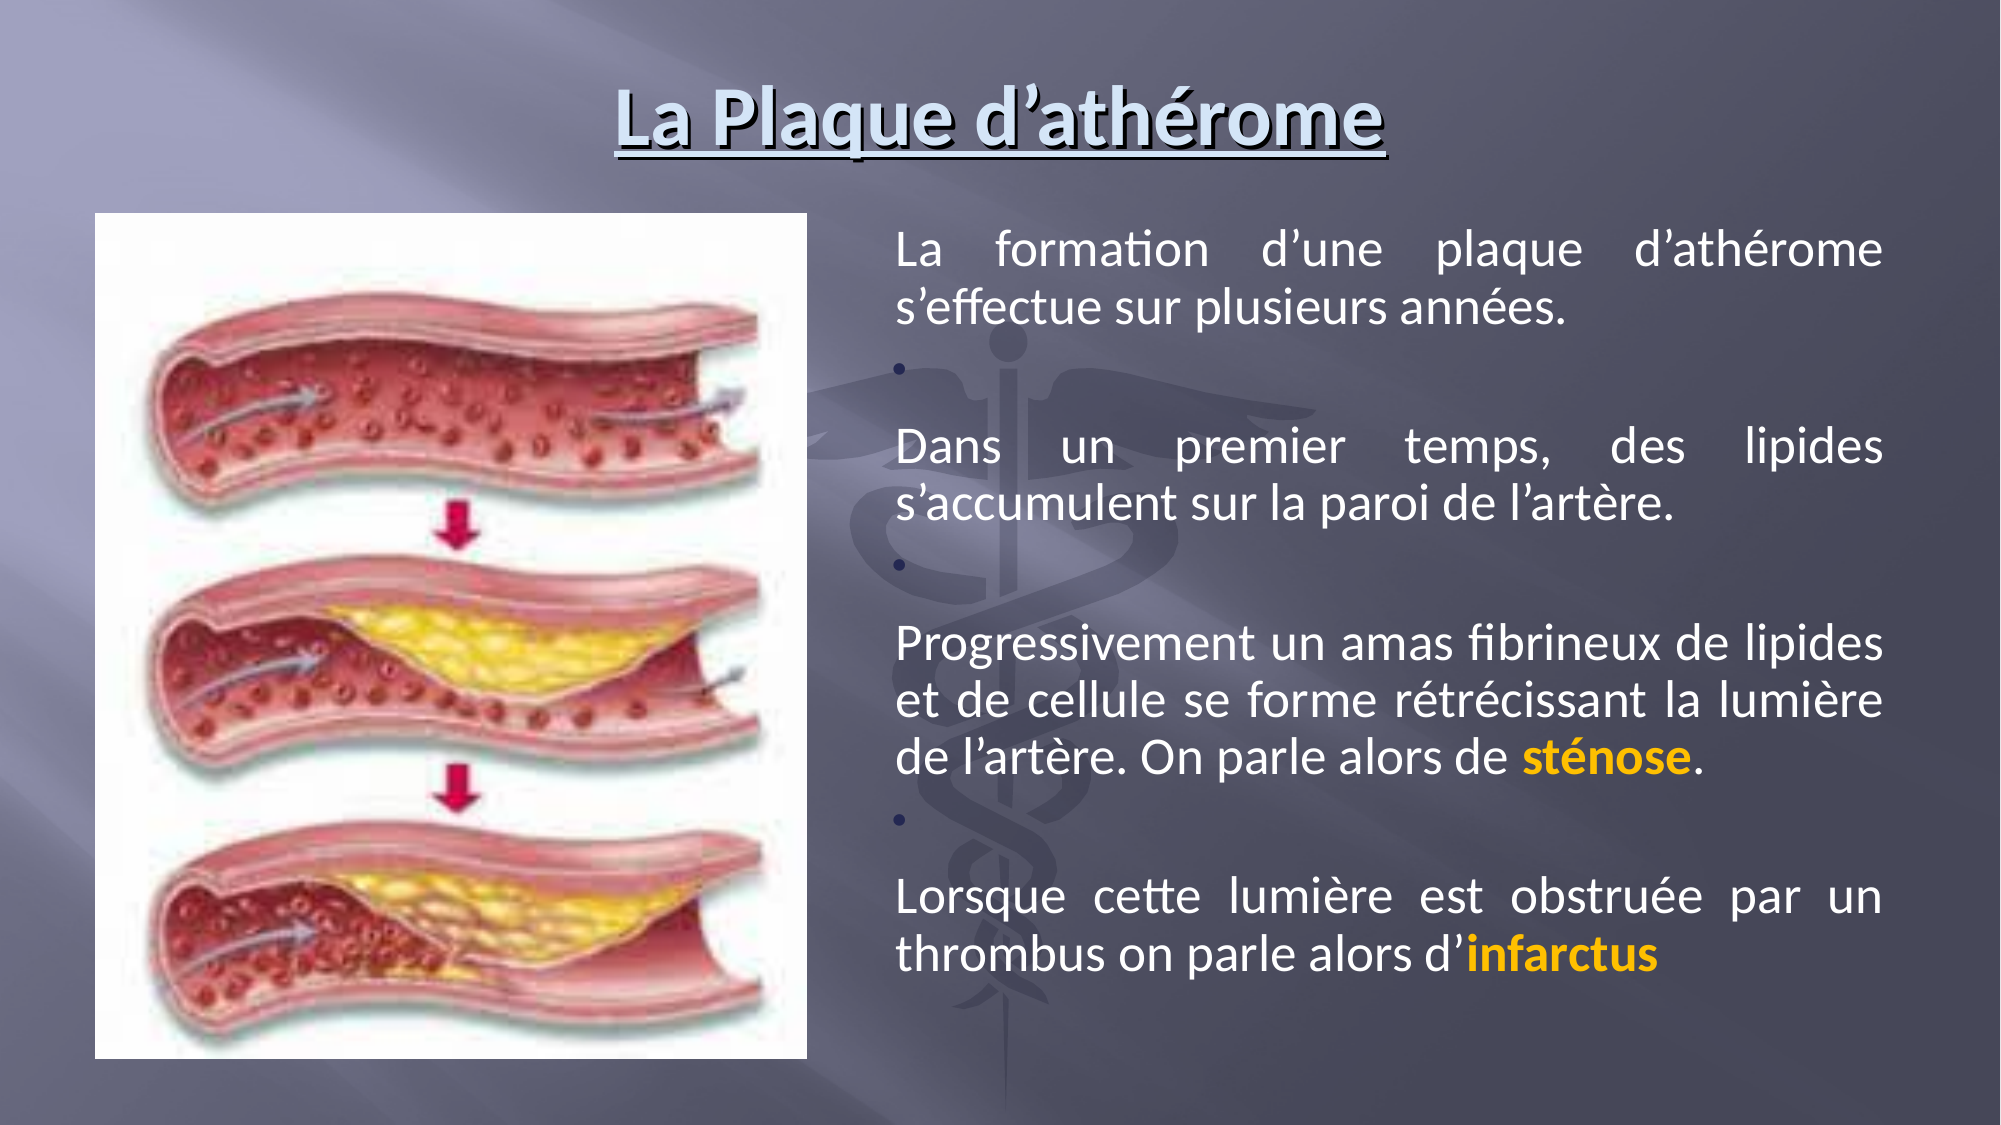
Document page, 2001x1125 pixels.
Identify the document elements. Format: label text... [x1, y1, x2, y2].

picture [95, 213, 807, 1059]
title La Plaque d’athérome [99, 45, 1900, 179]
list La formation d’une plaque d’athérome s’effectue sur plusieurs années. Dans un premier temps, des lipides s’accumulent sur la paroi de l’artère. Progressivement un amas fibrineux de lipides et de cellule se forme rétrécissant la lumière de l’artère. On parle alors de sténose. Lorsque cette lumière est obstruée par un thrombus on parle alors d’infarctus [836, 213, 1901, 1036]
